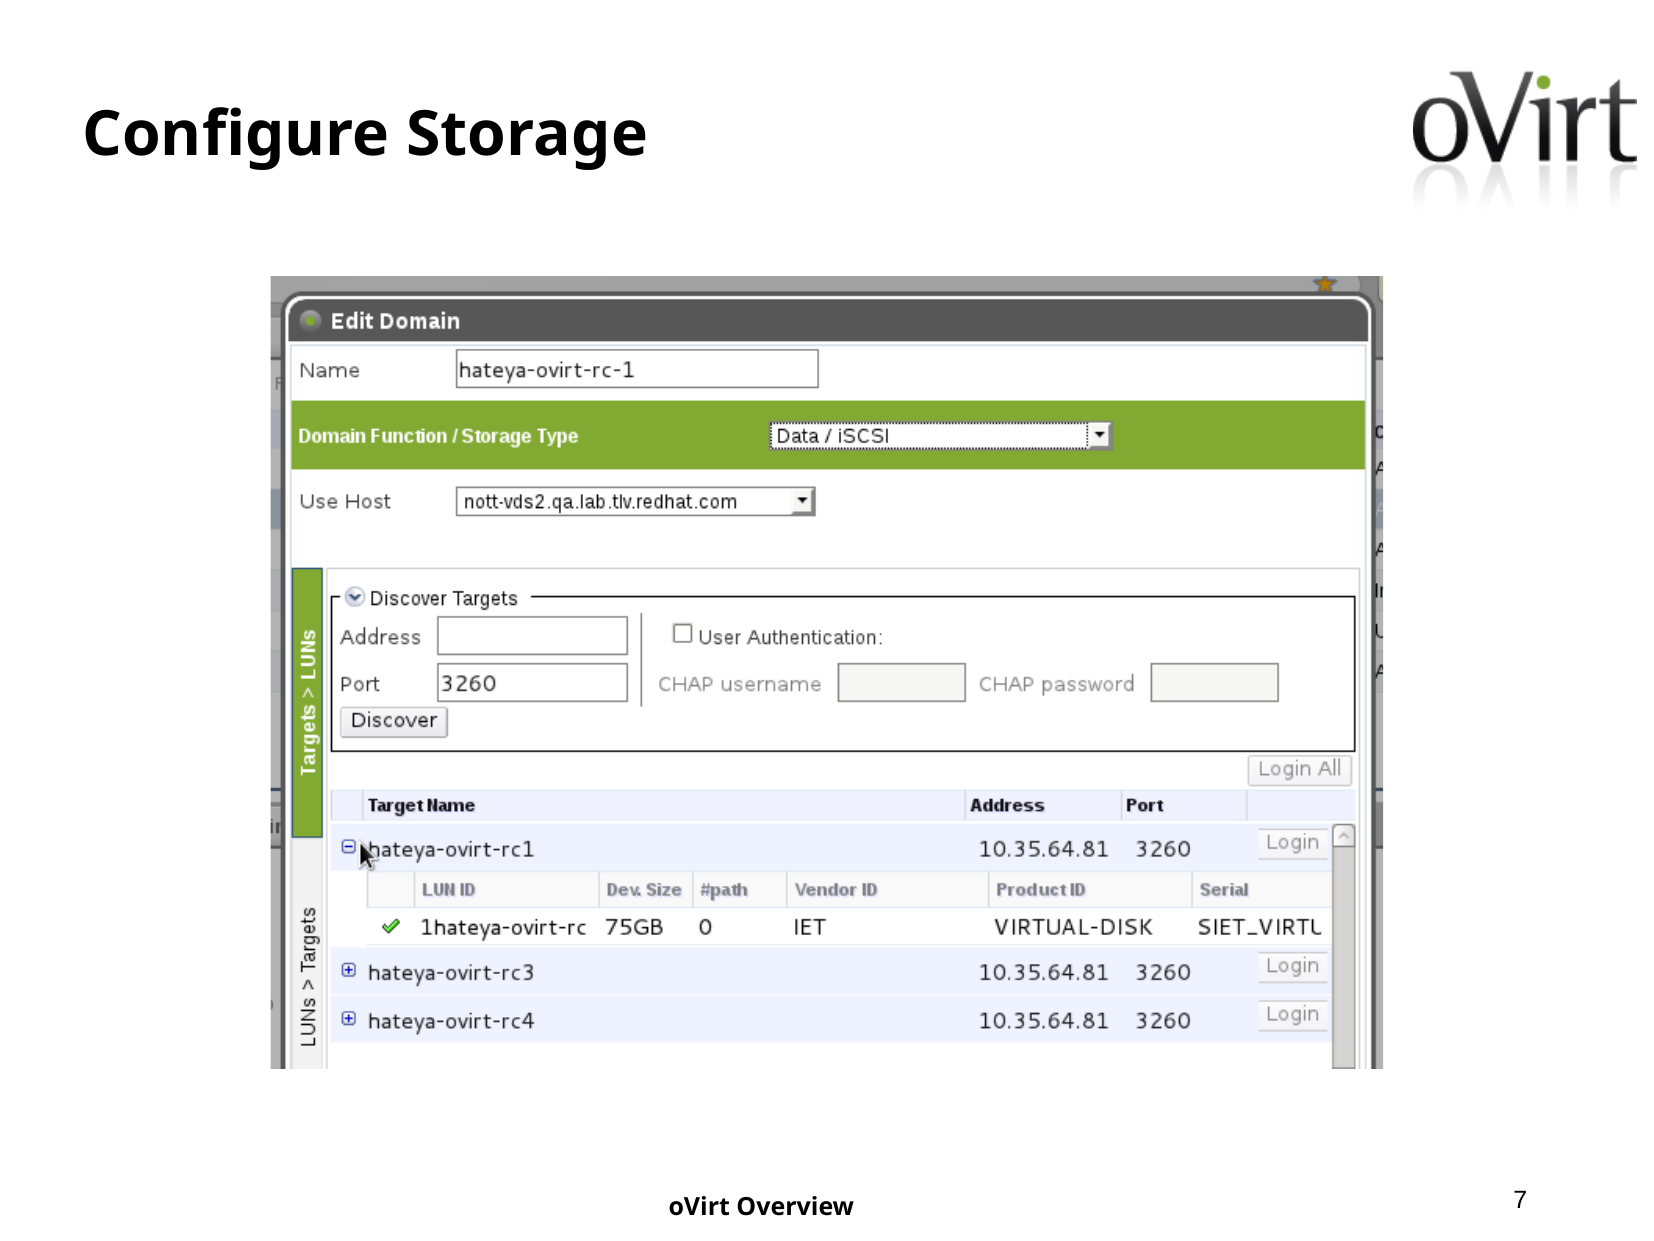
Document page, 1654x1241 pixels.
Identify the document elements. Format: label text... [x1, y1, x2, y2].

picture [1413, 63, 1637, 212]
picture [270, 276, 1384, 1069]
title Configure Storage [82, 37, 1303, 226]
